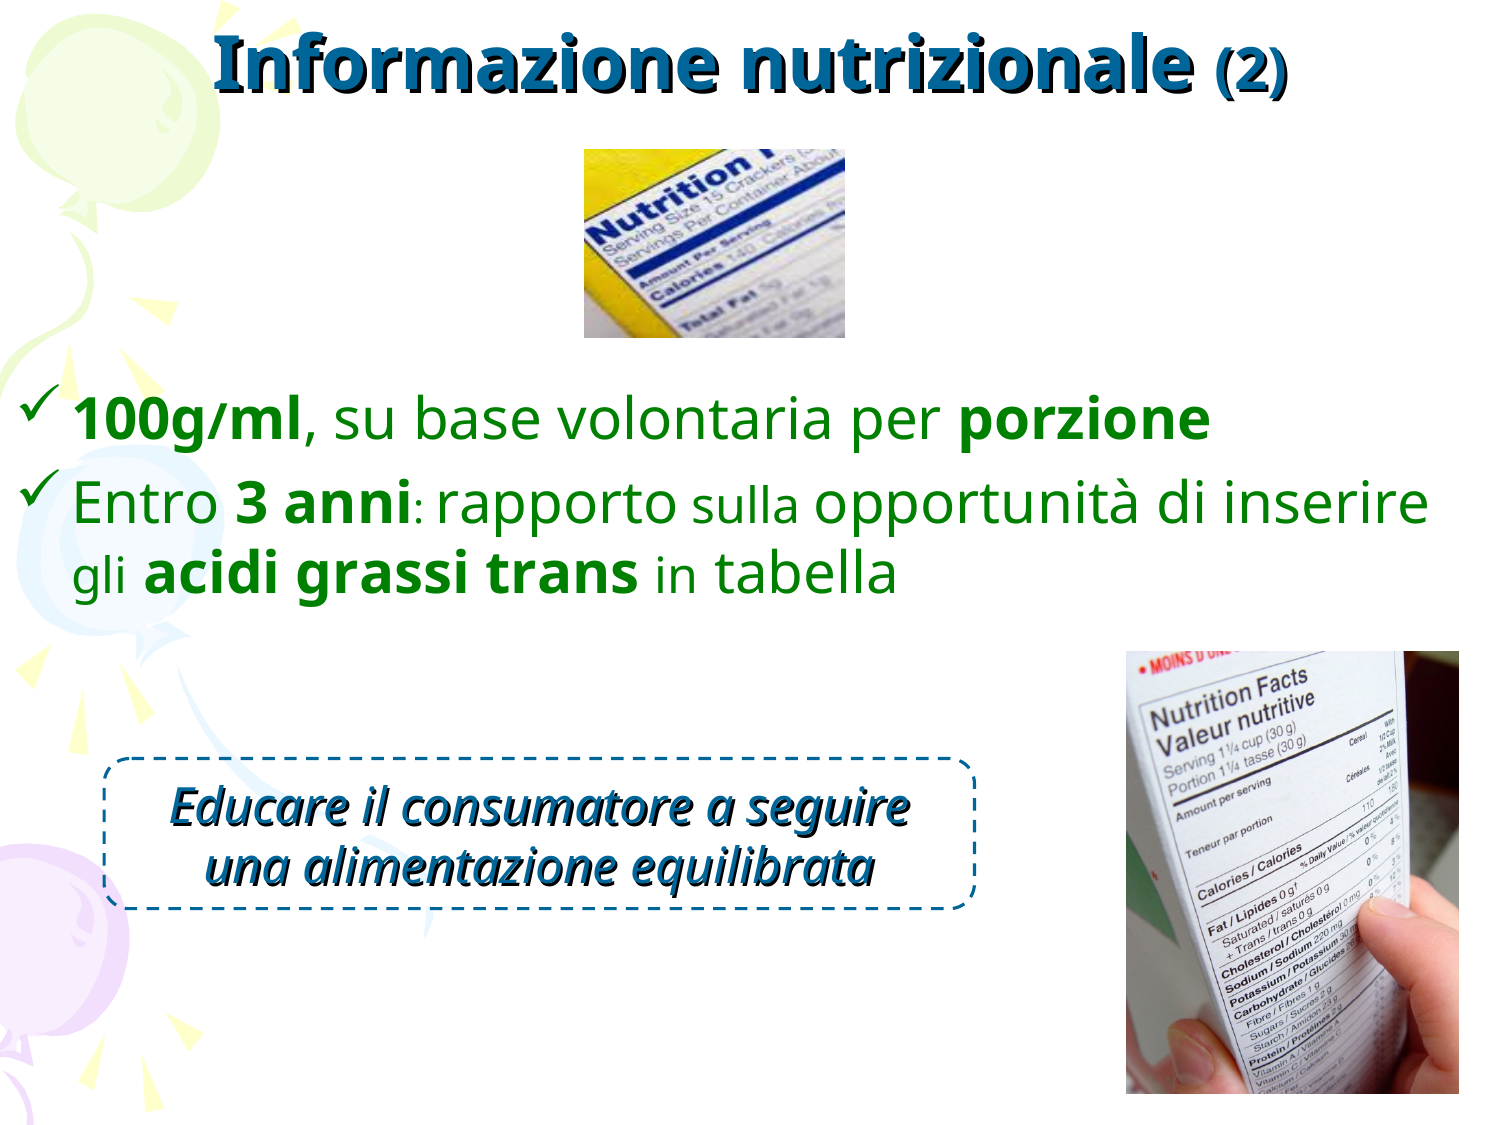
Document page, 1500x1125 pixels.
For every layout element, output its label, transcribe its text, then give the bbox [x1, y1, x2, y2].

picture [584, 149, 845, 339]
list 100g/ml, su base volontaria per porzione Entro 3 anni: rapporto sulla opportunità di inserire gli acidi grassi trans in tabella [0, 373, 1500, 658]
text_box Educare il consumatore a seguire una alimentazione equilibrata [104, 758, 975, 909]
text_box <numero> [1074, 1024, 1426, 1100]
picture [1126, 651, 1459, 1094]
title Informazione nutrizionale (2) [0, 0, 1500, 114]
